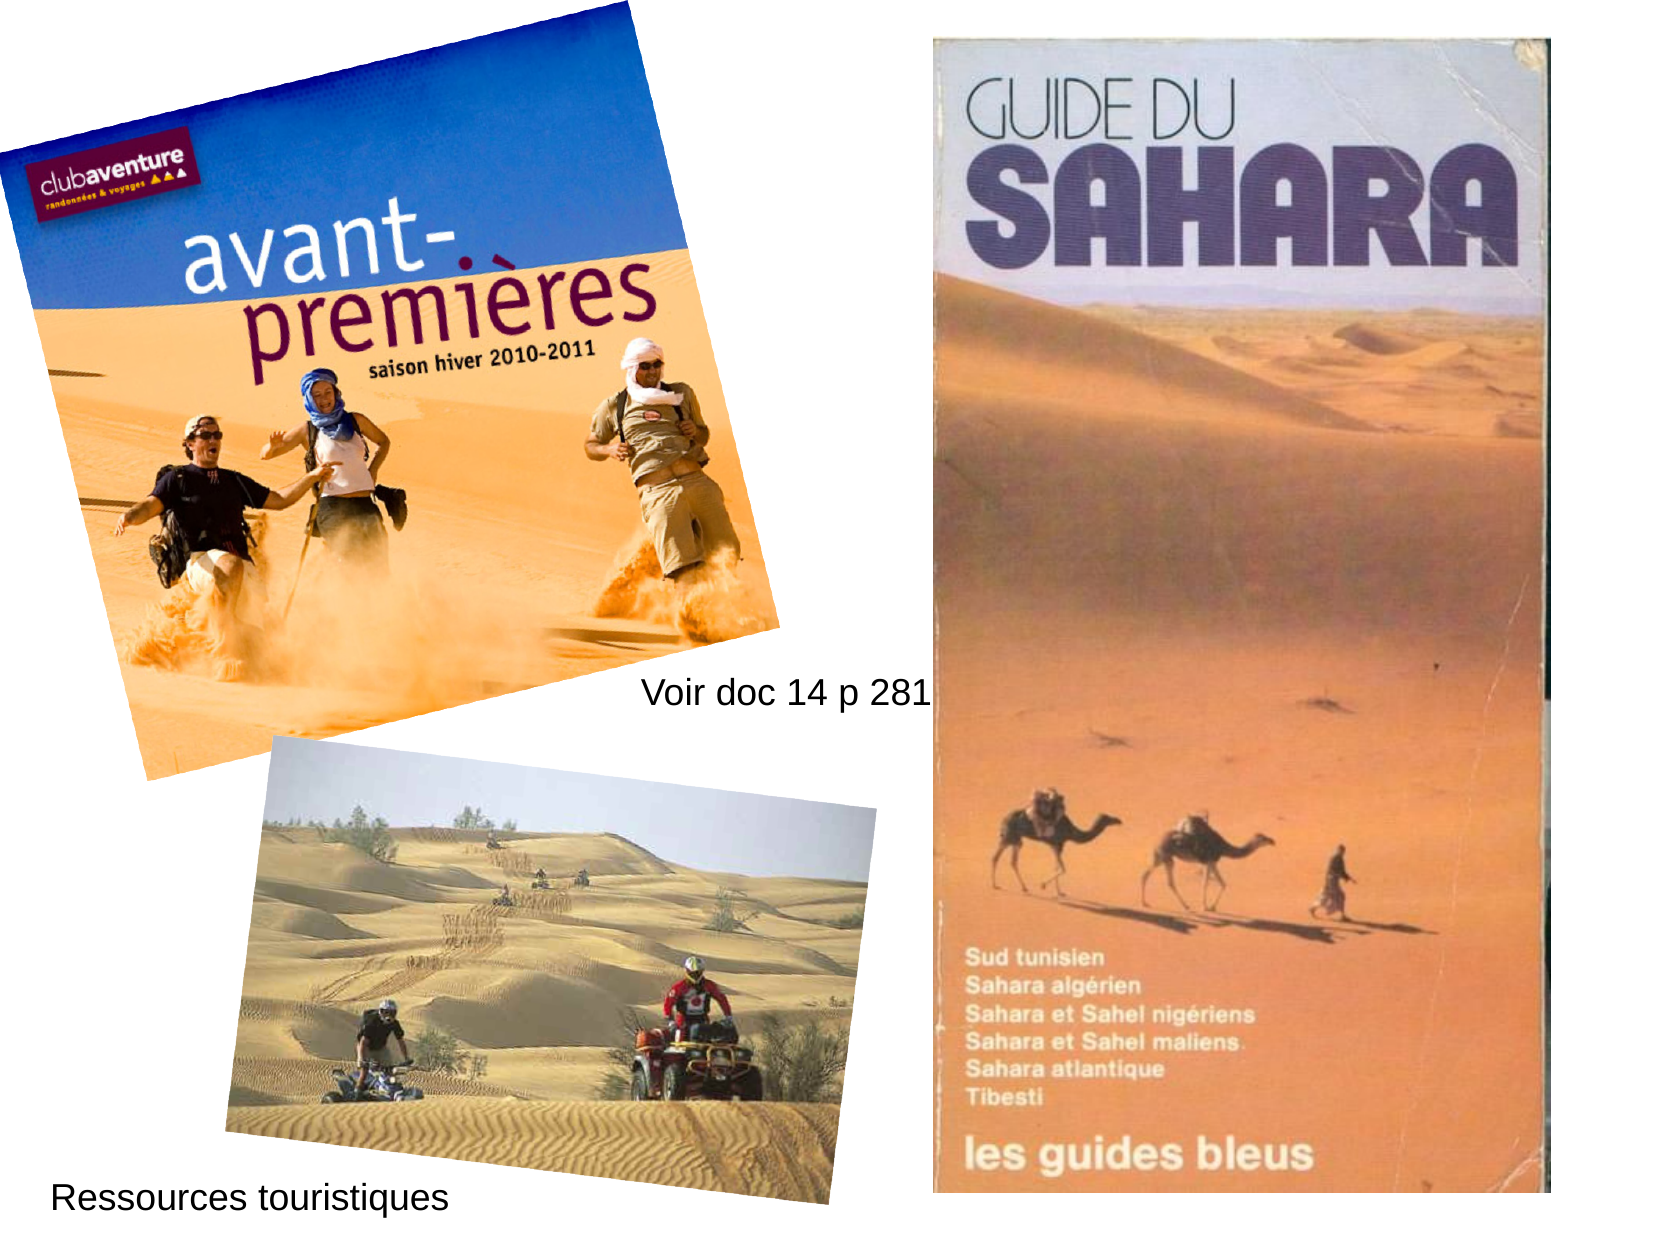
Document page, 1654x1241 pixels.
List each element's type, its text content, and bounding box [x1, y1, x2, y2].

picture [933, 36, 1551, 1193]
picture [0, 0, 877, 1205]
text_box Ressources touristiques [35, 1169, 465, 1227]
text_box Voir doc 14 p 281 [625, 663, 947, 721]
